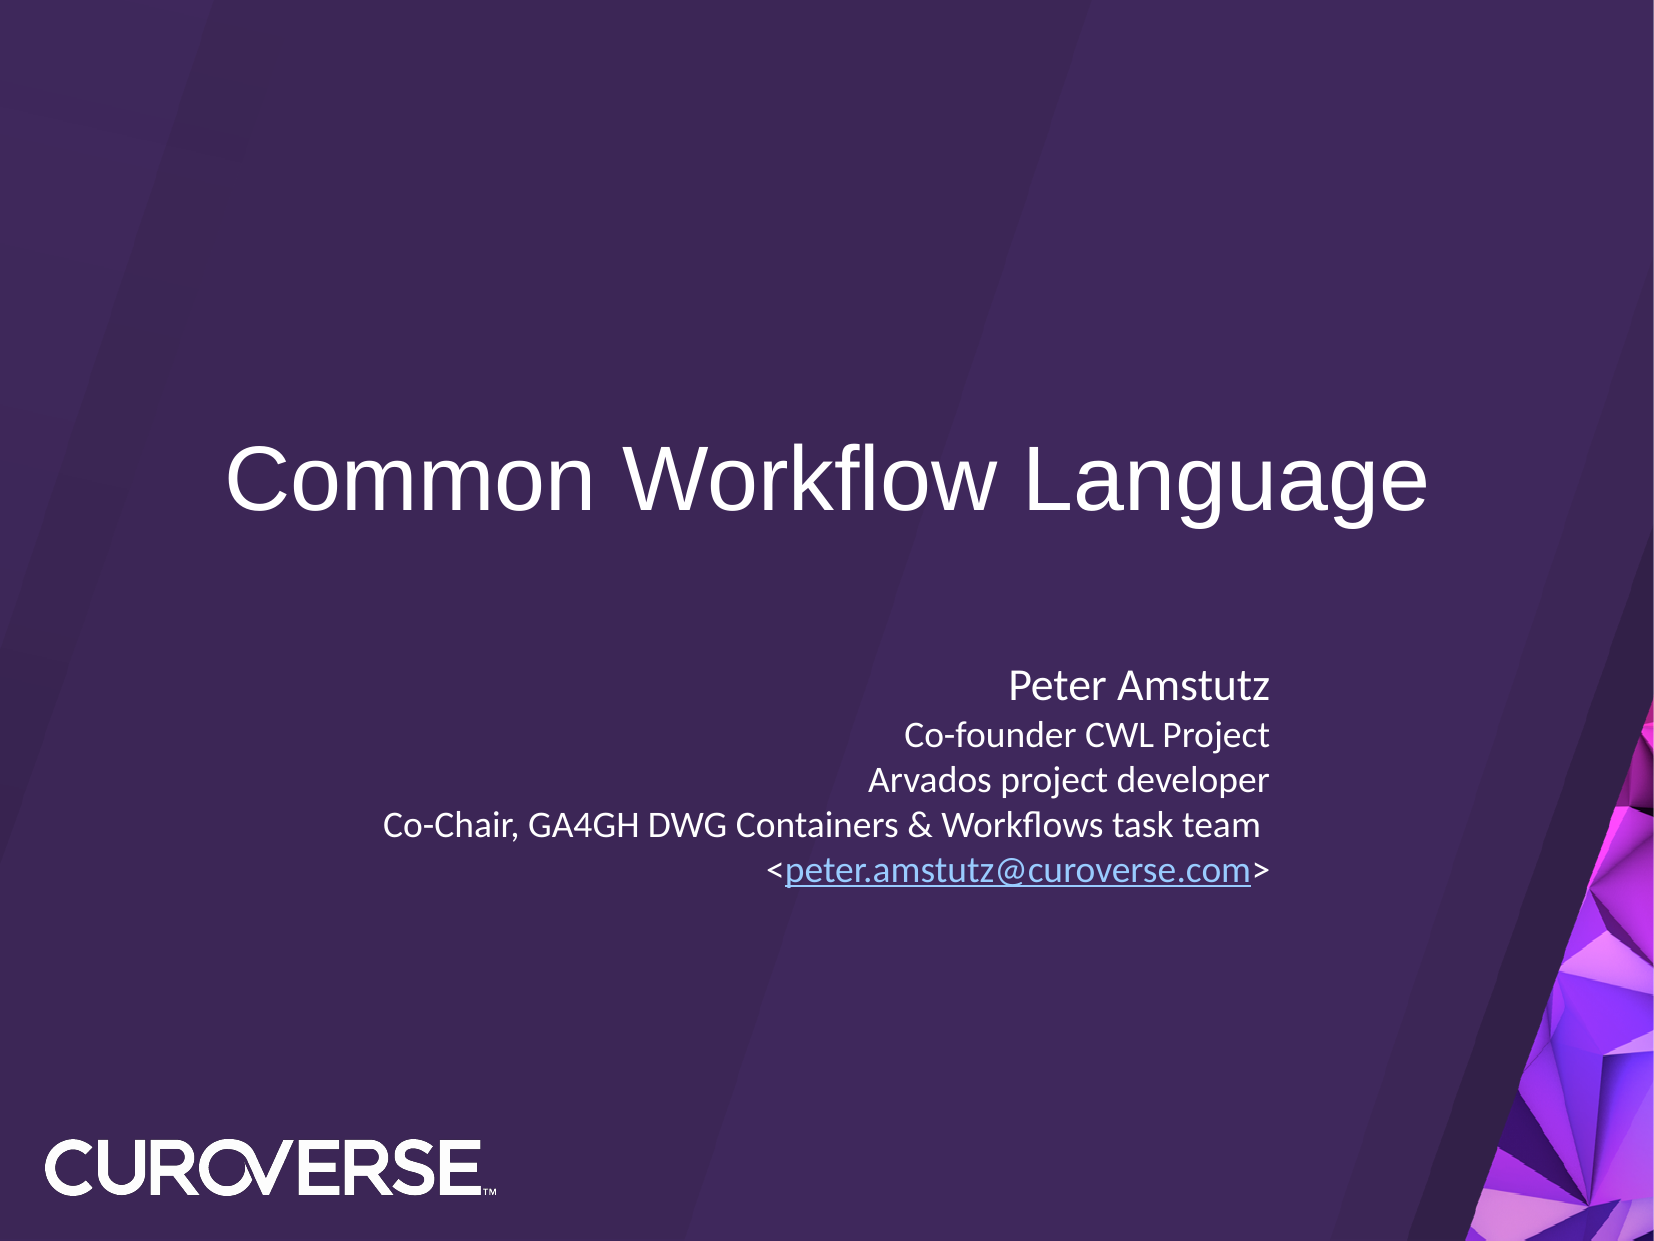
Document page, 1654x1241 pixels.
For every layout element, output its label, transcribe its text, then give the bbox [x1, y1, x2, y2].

picture [0, 0, 1654, 1241]
text_box Peter Amstutz Co-founder CWL Project Arvados project developer Co-Chair, GA4GH DWG Containers & Workflows task team <peter.amstutz@curoverse.com> [82, 290, 1571, 1010]
text_box Common Workflow Language [210, 420, 1456, 556]
